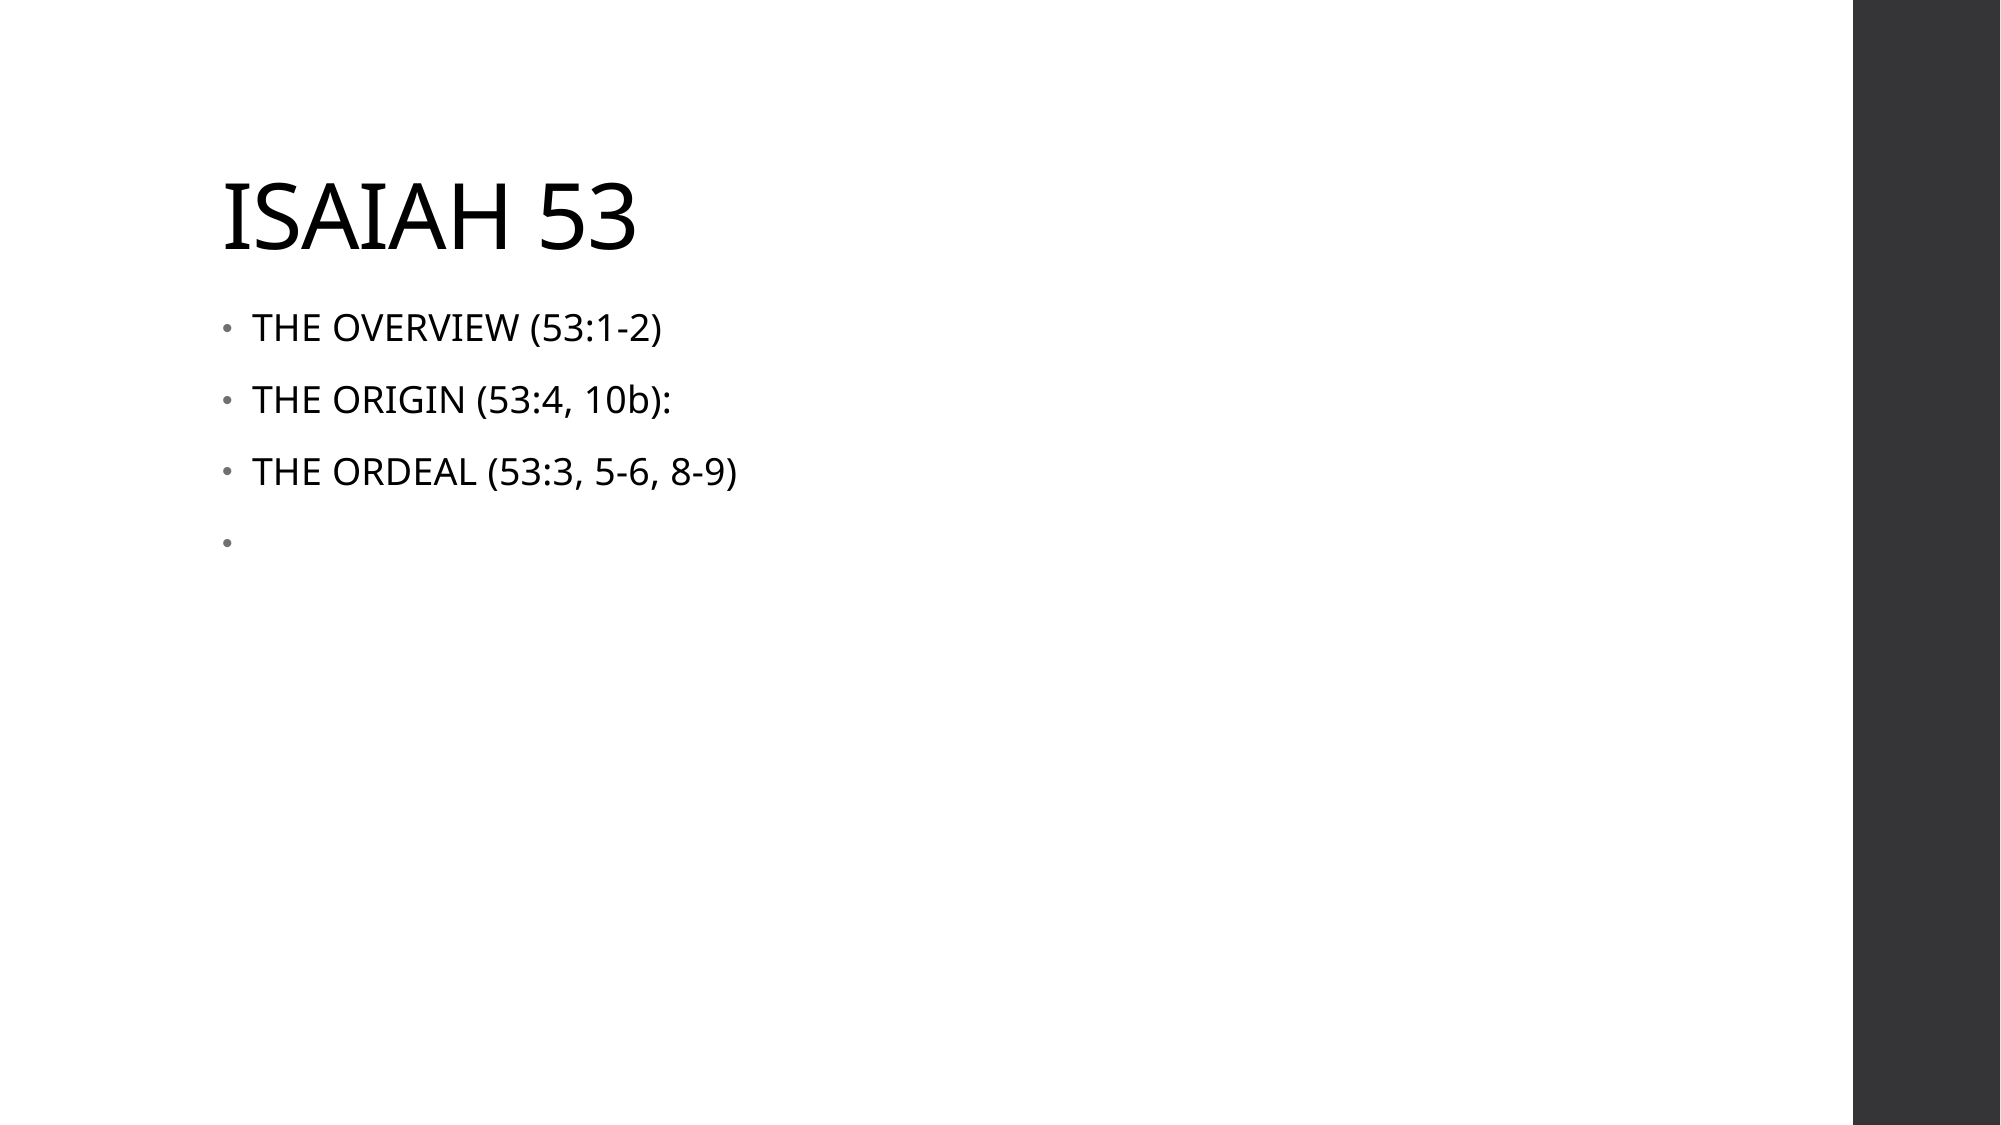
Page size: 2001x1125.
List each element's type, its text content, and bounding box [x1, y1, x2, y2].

title ISAIAH 53 [206, 60, 1797, 278]
list THE OVERVIEW (53:1-2) THE ORIGIN (53:4, 10b): THE ORDEAL (53:3, 5-6, 8-9) [206, 299, 1617, 1014]
